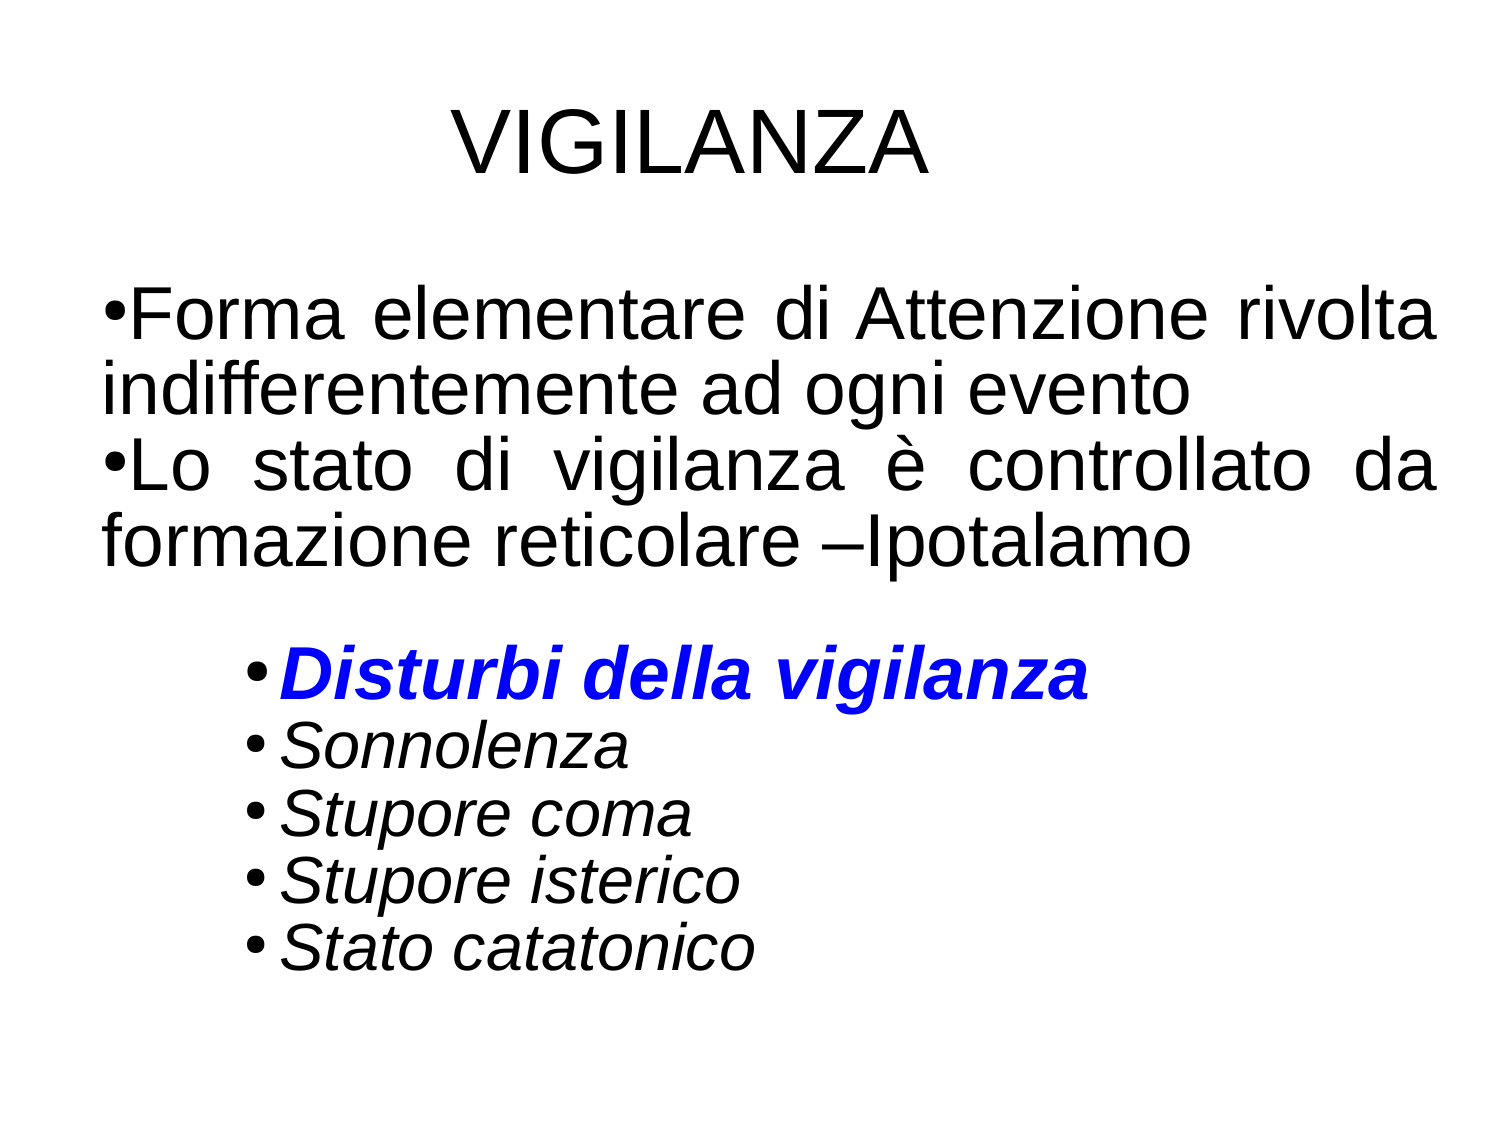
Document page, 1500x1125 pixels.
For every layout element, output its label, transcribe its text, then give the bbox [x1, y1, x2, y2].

text_box Forma elementare di Attenzione rivolta indifferentemente ad ogni evento Lo stato di vigilanza è controllato da formazione reticolare –Ipotalamo Disturbi della vigilanza Sonnolenza Stupore coma Stupore isterico Stato catatonico [87, 271, 1453, 1000]
text_box VIGILANZA [436, 82, 945, 201]
